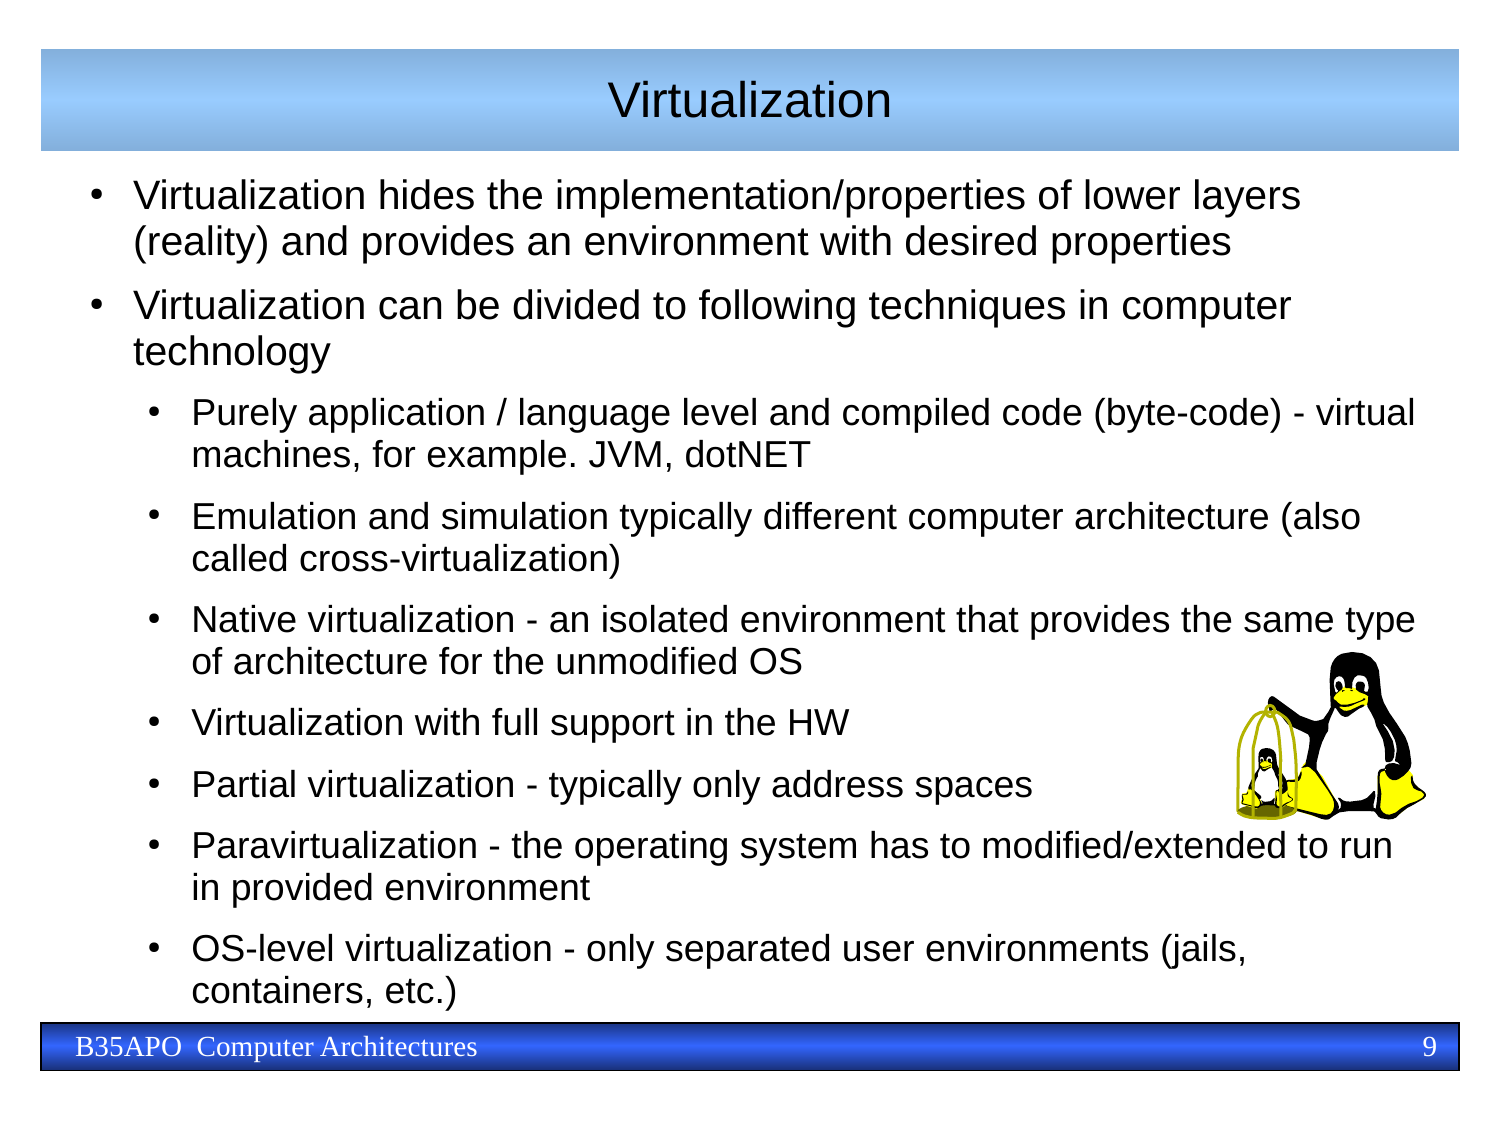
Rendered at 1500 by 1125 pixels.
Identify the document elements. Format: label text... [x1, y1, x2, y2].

text_box [1267, 651, 1426, 820]
list Virtualization hides the implementation/properties of lower layers (reality) and provides an environment with desired properties Virtualization can be divided to following techniques in computer technology Purely application / language level and compiled code (byte-code) - virtual machines, for example. JVM, dotNET Emulation and simulation typically different computer architecture (also called cross-virtualization) Native virtualization - an isolated environment that provides the same type of architecture for the unmodified OS Virtualization with full support in the HW Partial virtualization - typically only address spaces Paravirtualization - the operating system has to modified/extended to run in provided environment OS-level virtualization - only separated user environments (jails, containers, etc.) [75, 172, 1426, 1013]
text_box [1237, 781, 1251, 815]
text_box [1282, 718, 1288, 725]
text_box [1283, 774, 1294, 814]
title Virtualization [41, 49, 1459, 151]
text_box [1255, 748, 1279, 816]
